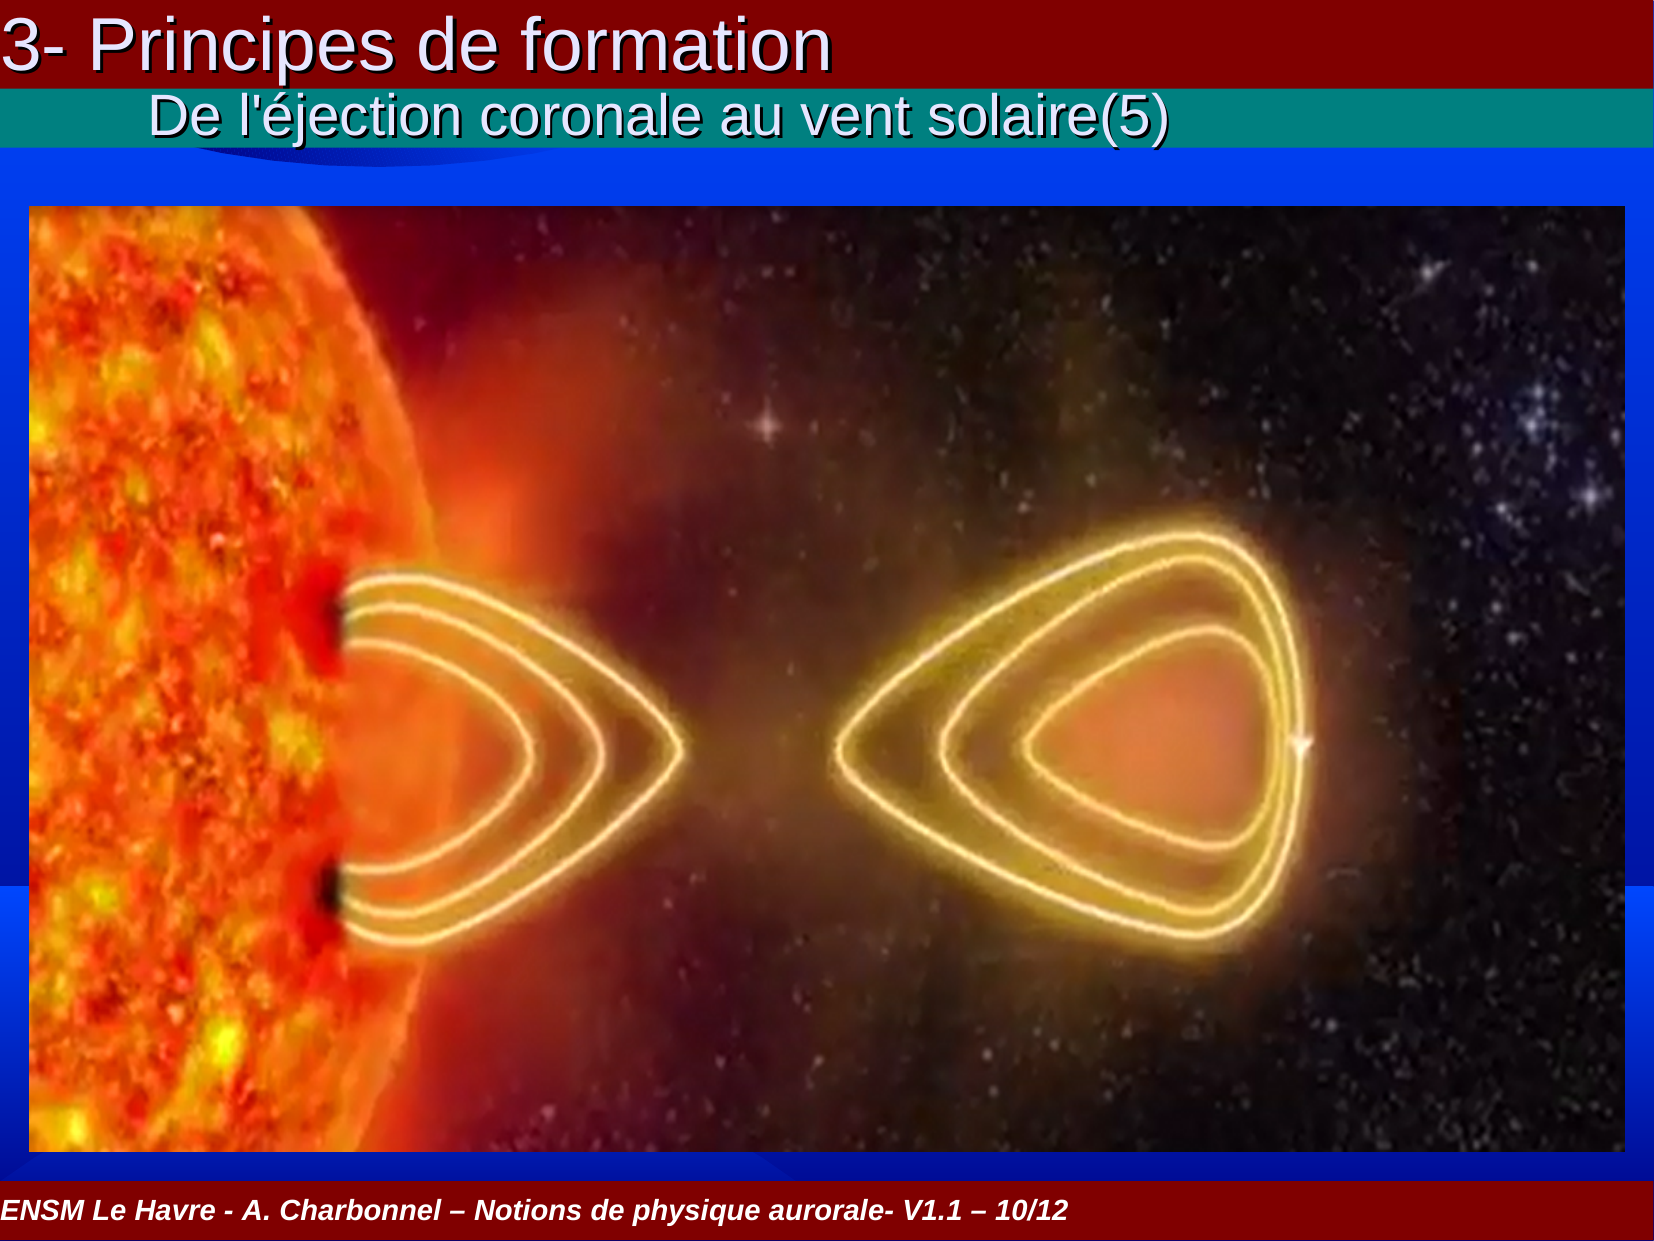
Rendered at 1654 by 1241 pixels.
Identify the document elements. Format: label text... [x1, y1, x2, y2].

picture [29, 206, 1625, 1152]
title De l'éjection coronale au vent solaire(5) [0, 89, 1654, 148]
title 3- Principes de formation [0, 0, 1654, 89]
text_box ENSM Le Havre - A. Charbonnel – Notions de physique aurorale- V1.1 – 10/12 [0, 1181, 1654, 1241]
